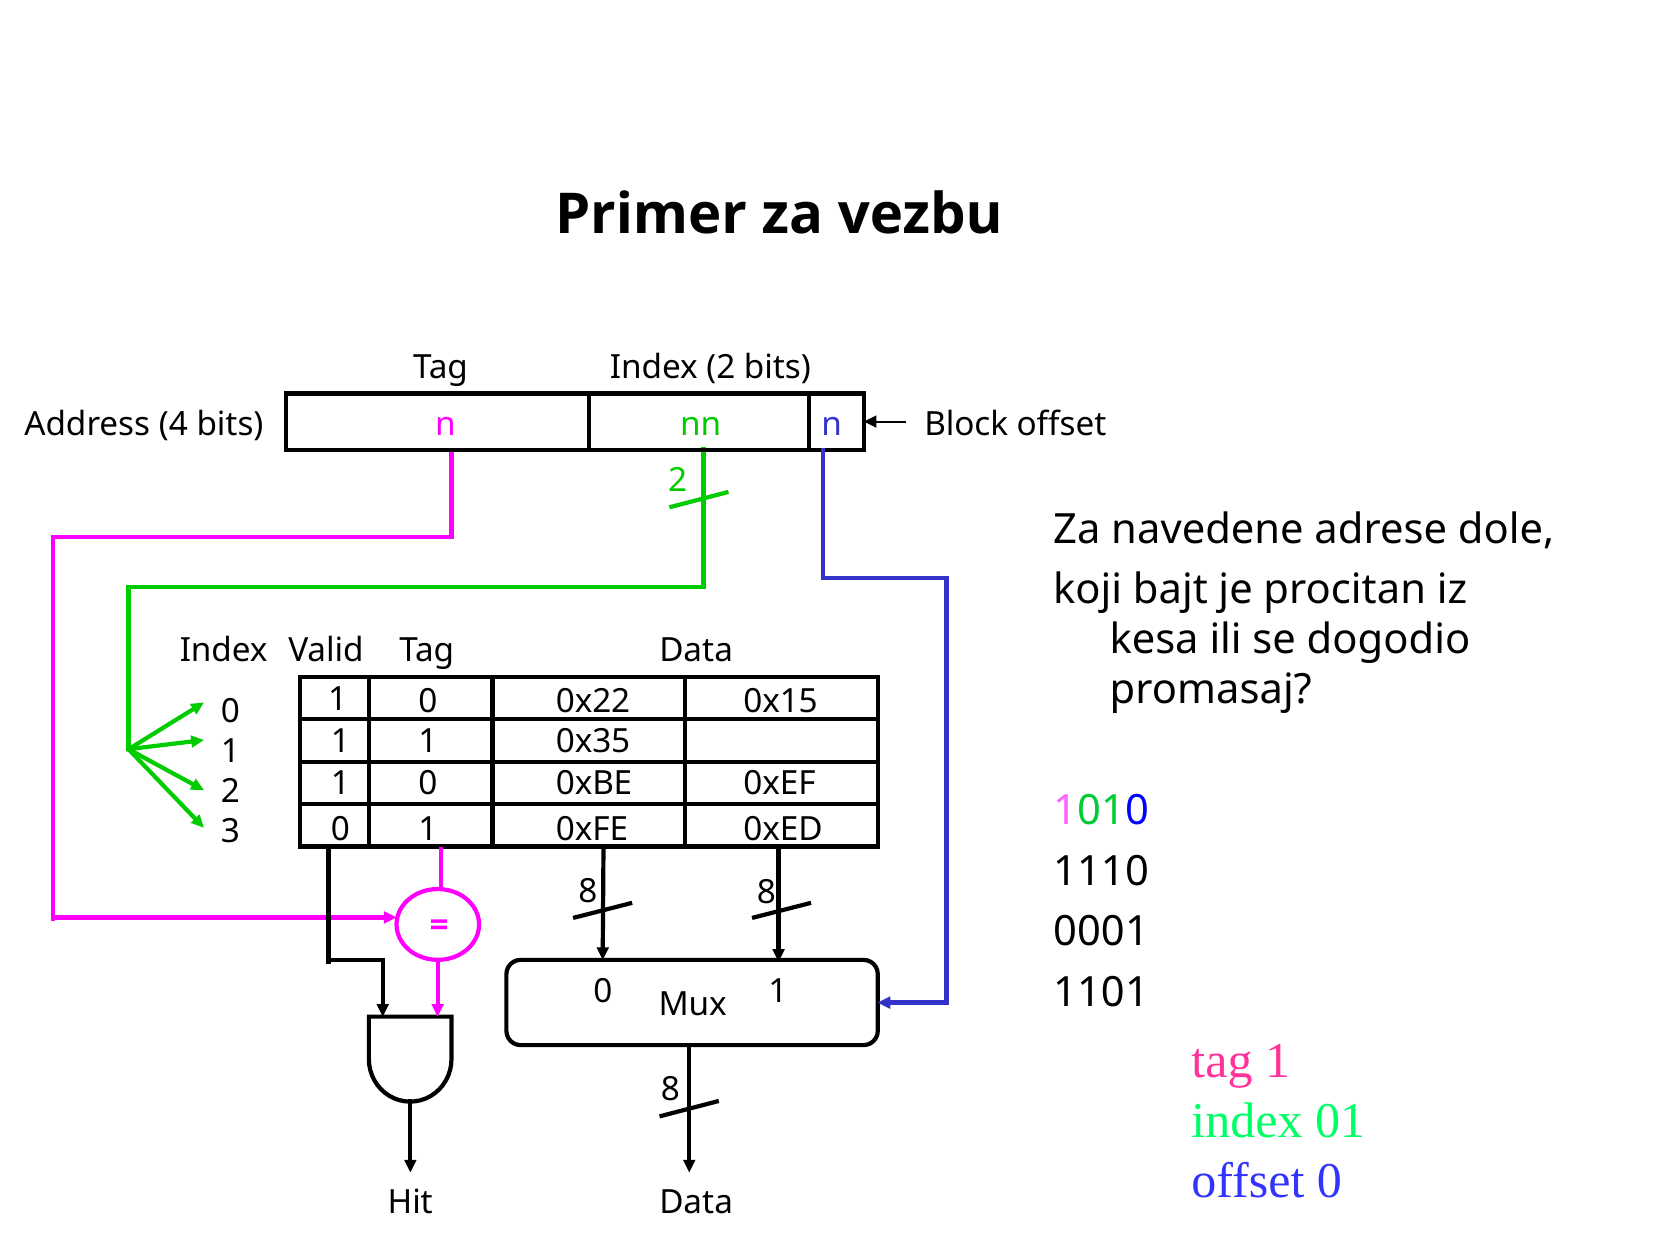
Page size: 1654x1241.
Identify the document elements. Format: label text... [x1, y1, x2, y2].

text_box Data [642, 1172, 750, 1230]
text_box Tag [382, 619, 472, 677]
text_box Block offset [907, 393, 1124, 451]
text_box Index [163, 619, 271, 677]
text_box 0 [423, 690, 432, 710]
text_box 0xFE [541, 799, 643, 855]
text_box = [412, 894, 466, 952]
text_box 0 [403, 671, 453, 711]
text_box nn [663, 396, 739, 448]
text_box Hit [370, 1172, 450, 1230]
text_box Tag [396, 336, 485, 391]
text_box 1 [403, 799, 453, 855]
text_box Address (4 bits) [7, 393, 281, 451]
text_box Primer za vezbu [36, 168, 1522, 254]
text_box 1 [753, 961, 803, 1018]
text_box Index (2 bits) [593, 336, 829, 394]
text_box 0 [578, 961, 628, 1018]
text_box 0xEF [728, 753, 831, 799]
text_box 1 [316, 753, 365, 799]
text_box Data [642, 619, 750, 677]
text_box 0 1 2 3 [203, 680, 257, 858]
text_box 8 [644, 1059, 697, 1116]
text_box 0 [403, 753, 453, 799]
text_box Mux [641, 974, 744, 1031]
text_box tag 1 index 01 offset 0 [1176, 1020, 1381, 1215]
text_box n [811, 396, 859, 448]
text_box 0x22 [560, 690, 569, 710]
text_box 8 [781, 861, 793, 919]
text_box 0x22 [541, 671, 646, 711]
text_box 1 [403, 711, 453, 753]
text_box 0xED [728, 799, 838, 855]
text_box Valid [271, 619, 381, 677]
text_box 8 [561, 860, 615, 918]
text_box 0 [316, 799, 365, 855]
text_box 0x15 [728, 671, 833, 728]
text_box Za navedene adrese dole, koji bajt je procitan iz kesa ili se dogodio promasaj? 1010 1110 0001 1101 [1036, 493, 1574, 1241]
text_box 0x35 [541, 711, 646, 753]
text_box 0xBE [541, 753, 648, 809]
text_box 1 [316, 711, 365, 753]
text_box 1 [313, 669, 363, 725]
text_box 8 [740, 861, 776, 919]
text_box n [418, 396, 473, 448]
text_box 2 [651, 452, 701, 507]
